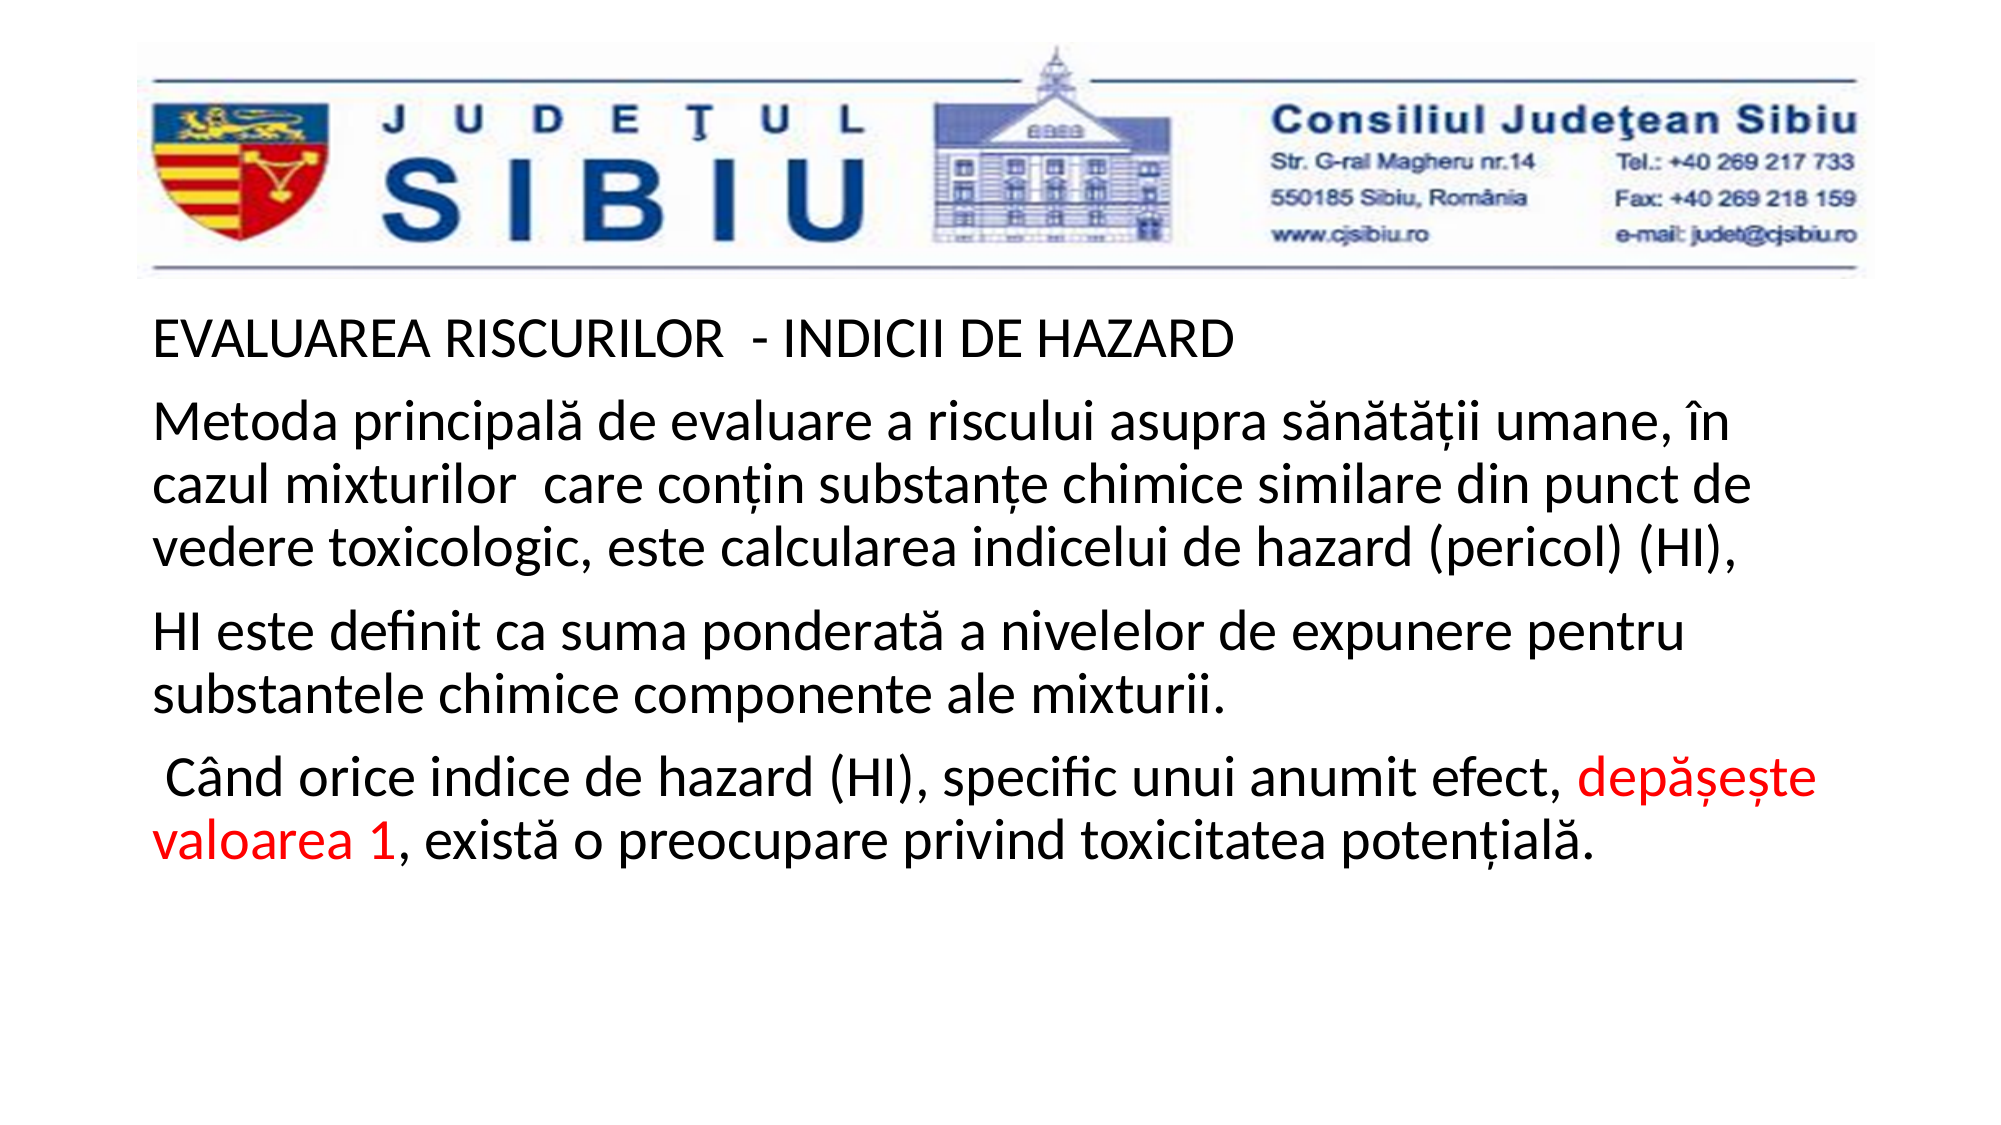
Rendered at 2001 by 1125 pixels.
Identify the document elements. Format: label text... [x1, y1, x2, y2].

list EVALUAREA RISCURILOR - INDICII DE HAZARD Metoda principală de evaluare a riscului asupra sănătății umane, în cazul mixturilor care conțin substanțe chimice similare din punct de vedere toxicologic, este calcularea indicelui de hazard (pericol) (HI), HI este definit ca suma ponderată a nivelelor de expunere pentru substantele chimice componente ale mixturii. Când orice indice de hazard (HI), specific unui anumit efect, depășește valoarea 1, există o preocupare privind toxicitatea potențială. [137, 299, 1863, 1014]
picture [137, 42, 1875, 279]
